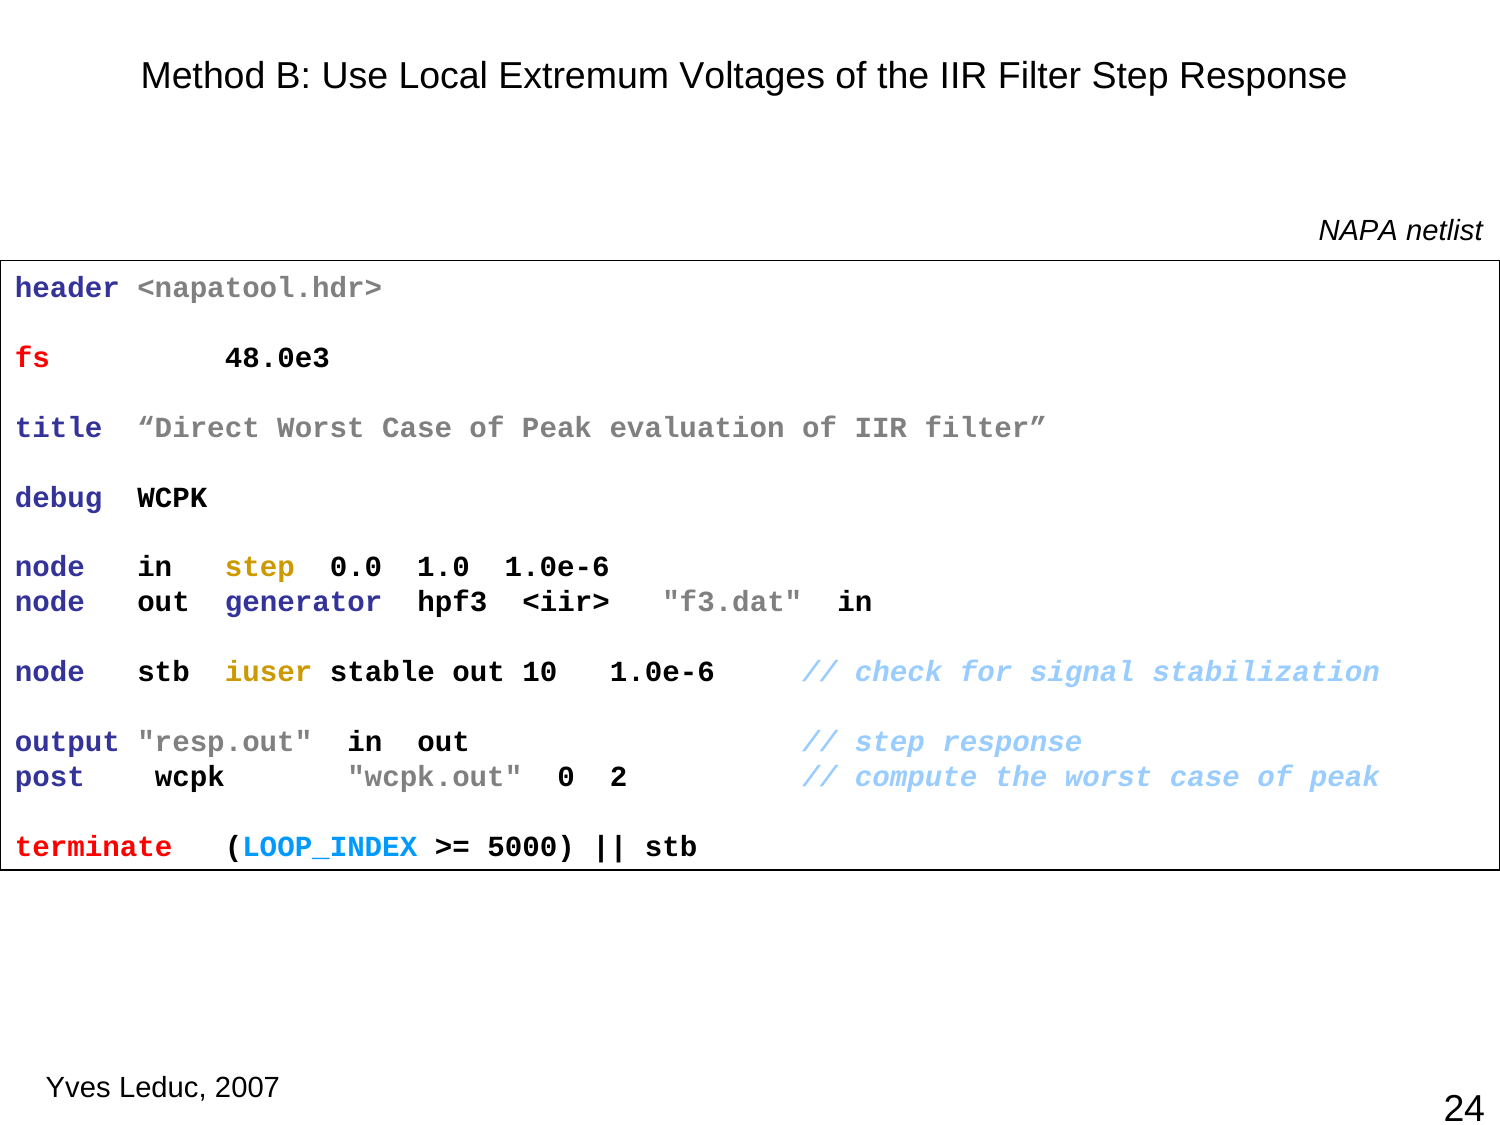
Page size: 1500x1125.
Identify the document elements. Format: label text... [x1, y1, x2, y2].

text_box Method B: Use Local Extremum Voltages of the IIR Filter Step Response [125, 43, 1364, 104]
text_box header <napatool.hdr> fs 48.0e3 title “Direct Worst Case of Peak evaluation of IIR filter” debug WCPK node in step 0.0 1.0 1.0e-6 node out generator hpf3 <iir> "f3.dat" in node stb iuser stable out 10 1.0e-6 // check for signal stabilization output "resp.out" in out // step response post wcpk "wcpk.out" 0 2 // compute the worst case of peak terminate (LOOP_INDEX >= 5000) || stb [0, 260, 1500, 871]
text_box NAPA netlist [1303, 203, 1499, 254]
